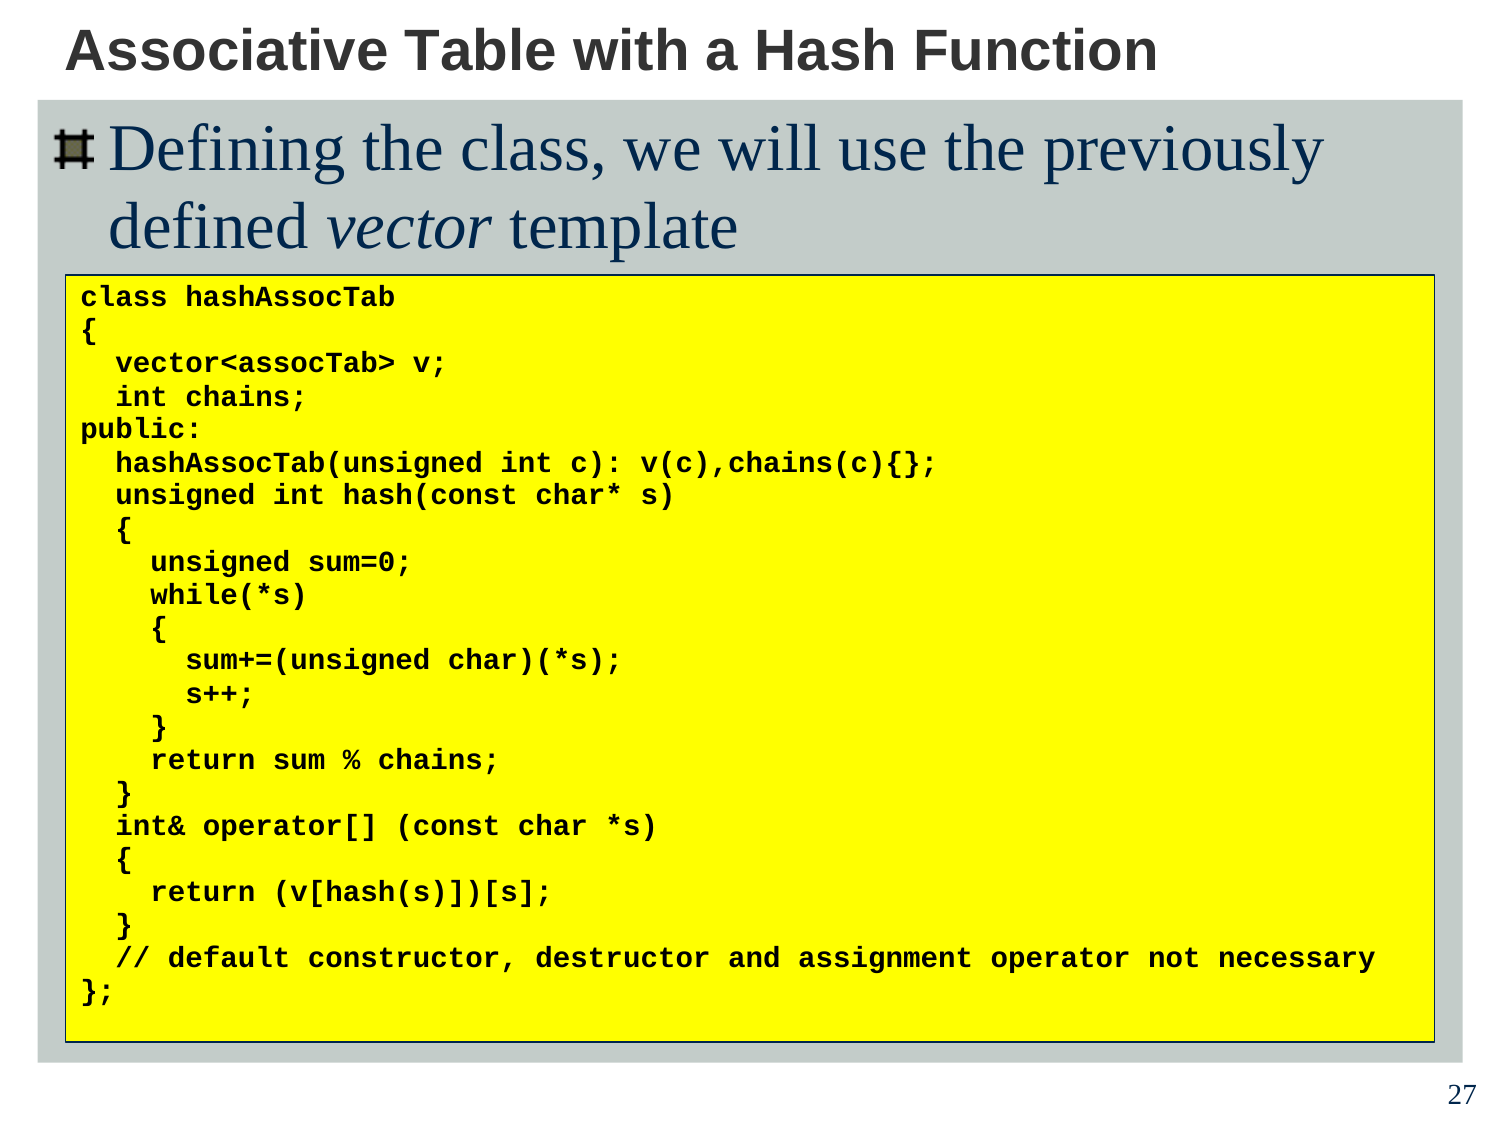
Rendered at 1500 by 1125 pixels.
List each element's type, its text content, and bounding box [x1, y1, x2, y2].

text_box class hashAssocTab { vector<assocTab> v; int chains; public: hashAssocTab(unsigned int c): v(c),chains(c){}; unsigned int hash(const char* s) { unsigned sum=0; while(*s) { sum+=(unsigned char)(*s); s++; } return sum % chains; } int& operator[] (const char *s) { return (v[hash(s)])[s]; } // default constructor, destructor and assignment operator not necessary }; [65, 275, 1435, 1089]
list Defining the class, we will use the previously defined vector template [37, 99, 1463, 1063]
title Associative Table with a Hash Function [50, 0, 1450, 91]
